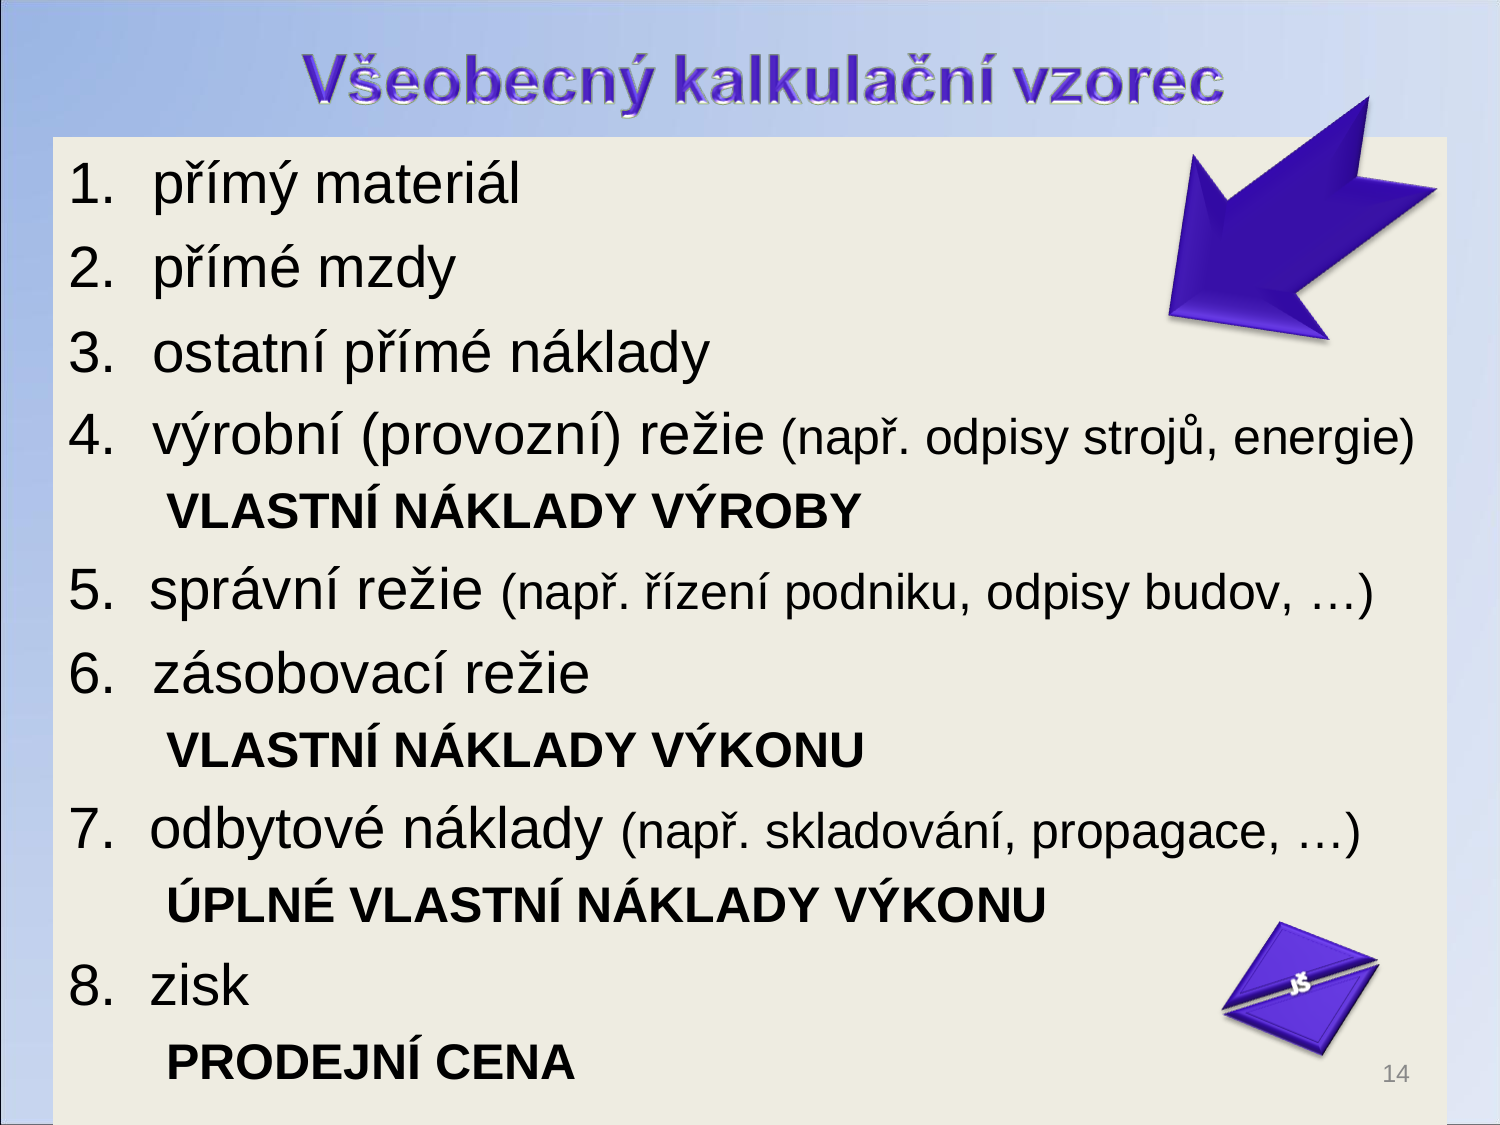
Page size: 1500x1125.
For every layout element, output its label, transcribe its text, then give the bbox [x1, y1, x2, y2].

text_box <číslo> [1074, 1042, 1426, 1103]
picture [0, 0, 1500, 1125]
list přímý materiál přímé mzdy ostatní přímé náklady výrobní (provozní) režie (např. odpisy strojů, energie) VLASTNÍ NÁKLADY VÝROBY 5. správní režie (např. řízení podniku, odpisy budov, …) zásobovací režie VLASTNÍ NÁKLADY VÝKONU 7. odbytové náklady (např. skladování, propagace, …) ÚPLNÉ VLASTNÍ NÁKLADY VÝKONU 8. zisk PRODEJNÍ CENA [53, 137, 1447, 1125]
picture [1207, 910, 1391, 1073]
